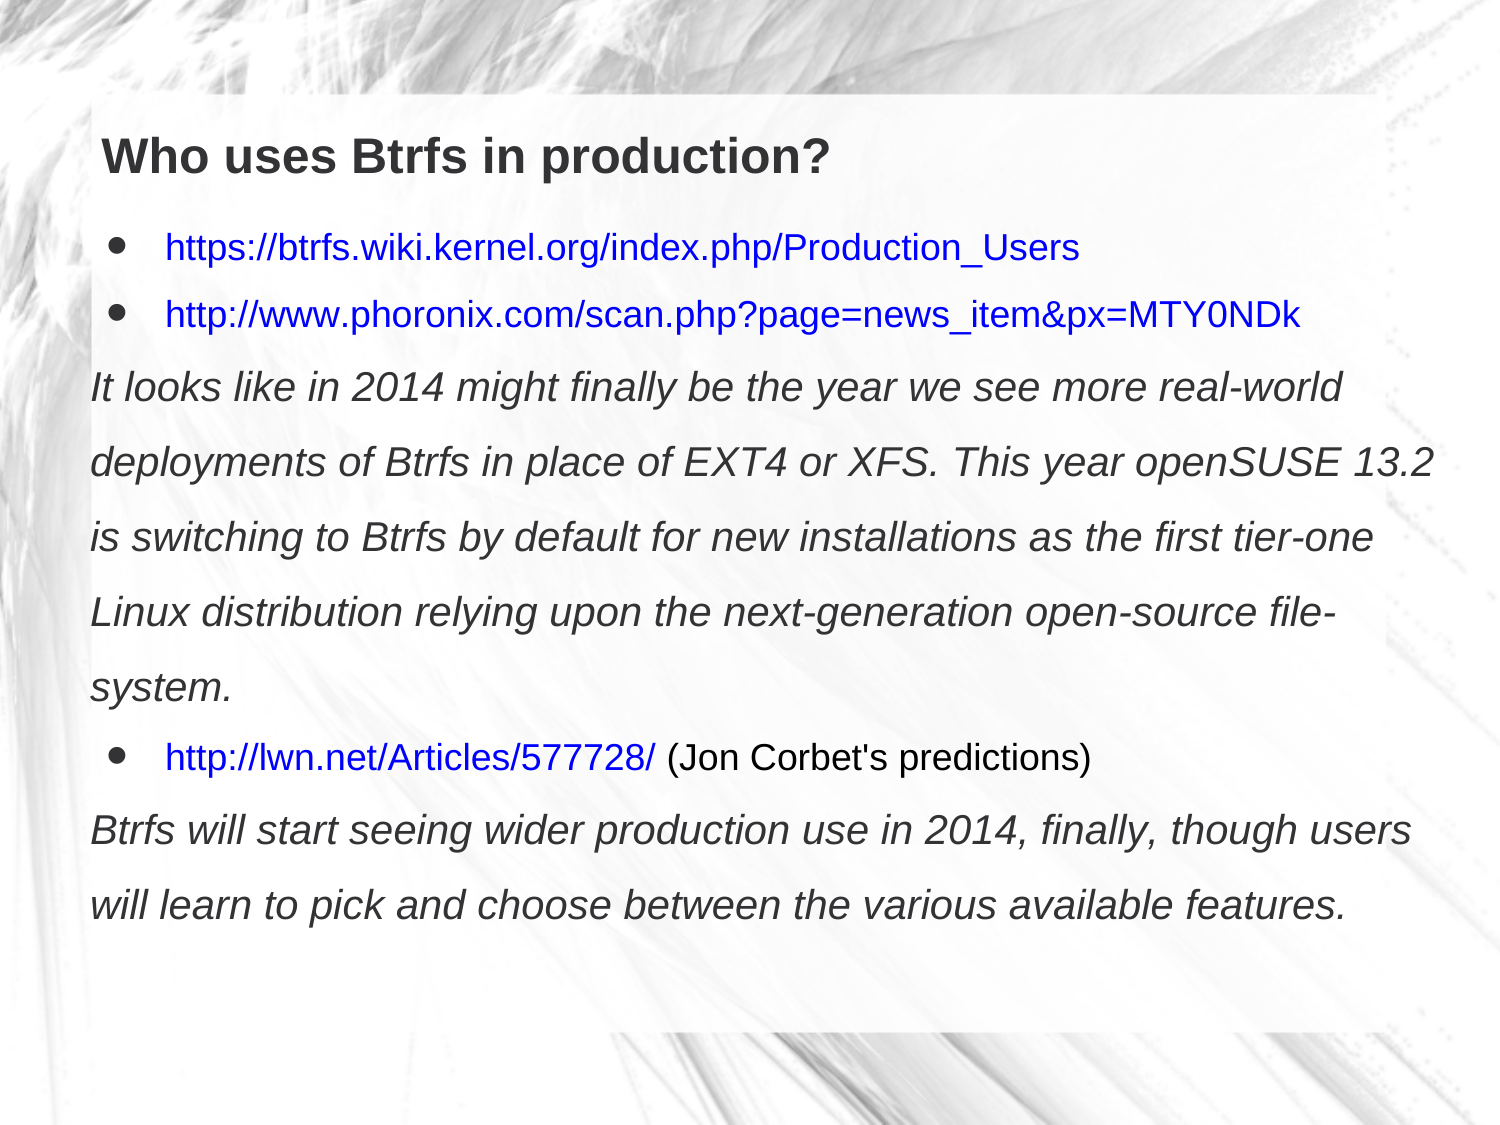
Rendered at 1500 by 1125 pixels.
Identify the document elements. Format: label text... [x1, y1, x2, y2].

picture [0, 0, 1500, 1125]
title Who uses Btrfs in production? [61, 108, 1412, 251]
list https://btrfs.wiki.kernel.org/index.php/Production_Users http://www.phoronix.com/scan.php?page=news_item&px=MTY0NDk It looks like in 2014 might finally be the year we see more real-world deployments of Btrfs in place of EXT4 or XFS. This year openSUSE 13.2 is switching to Btrfs by default for new installations as the first tier-one Linux distribution relying upon the next-generation open-source file-system. http://lwn.net/Articles/577728/ (Jon Corbet's predictions) Btrfs will start seeing wider production use in 2014, finally, though users will learn to pick and choose between the various available features. [75, 184, 1456, 1006]
